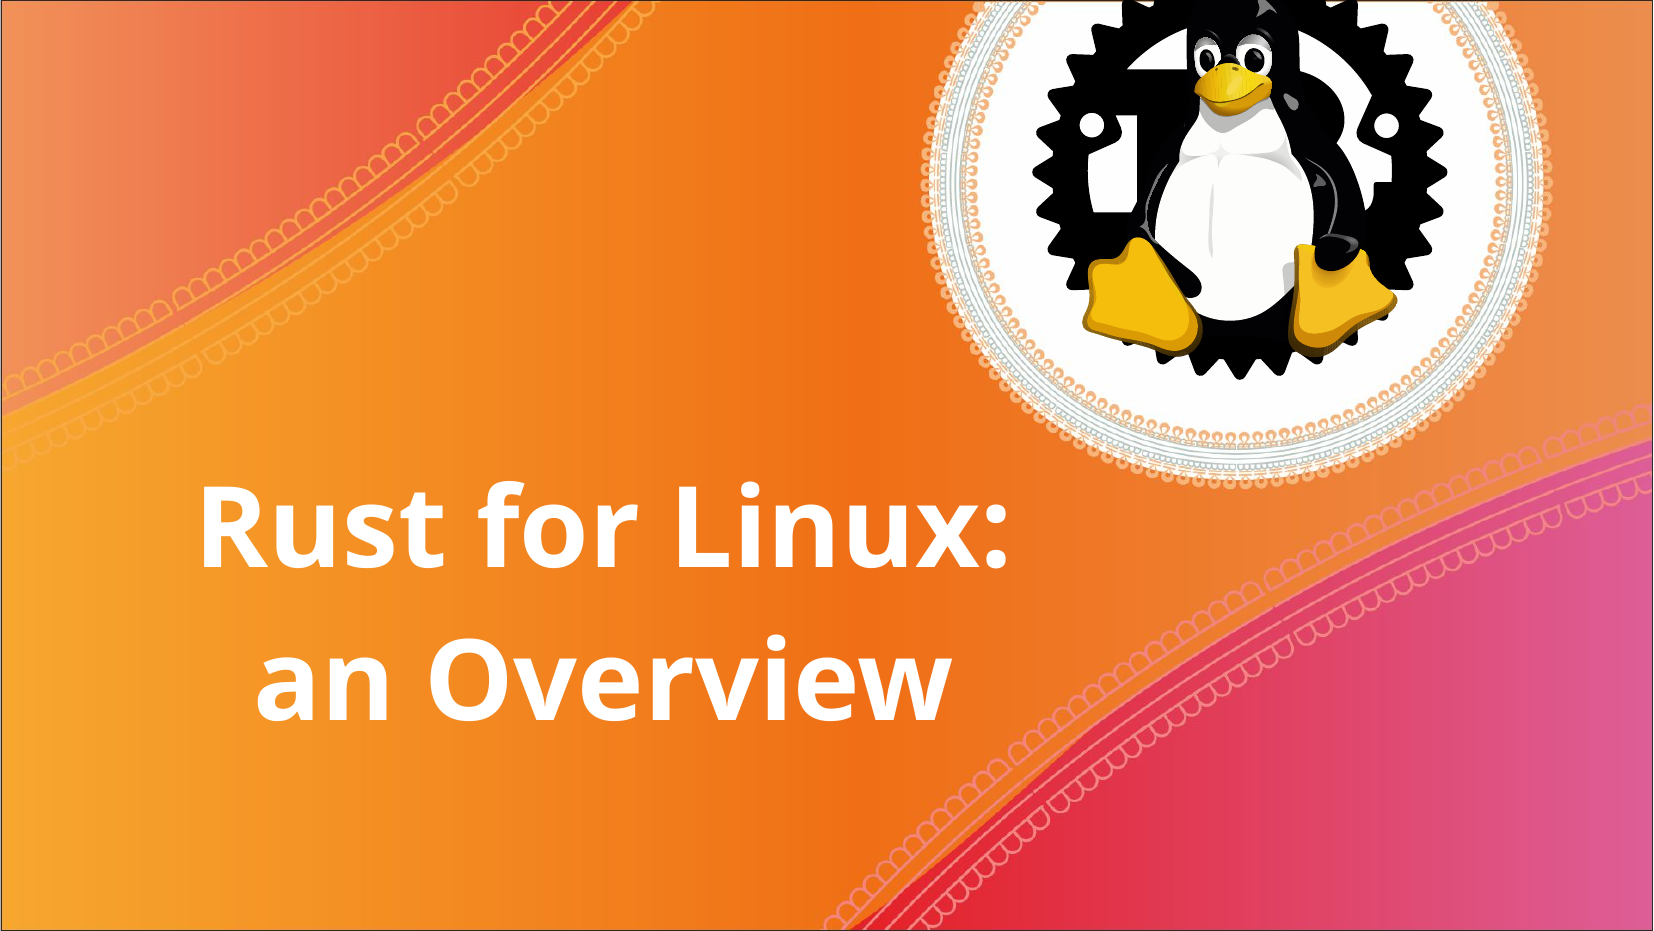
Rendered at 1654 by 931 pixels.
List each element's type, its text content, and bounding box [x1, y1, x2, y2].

picture [1088, 116, 1137, 212]
picture [1326, 0, 1345, 7]
picture [0, 0, 1653, 931]
subtitle Rust for Linux: an Overview [82, 446, 1126, 754]
picture [1375, 114, 1398, 138]
picture [1128, 29, 1187, 69]
picture [1299, 32, 1391, 209]
picture [1135, 0, 1154, 7]
picture [1080, 113, 1104, 137]
